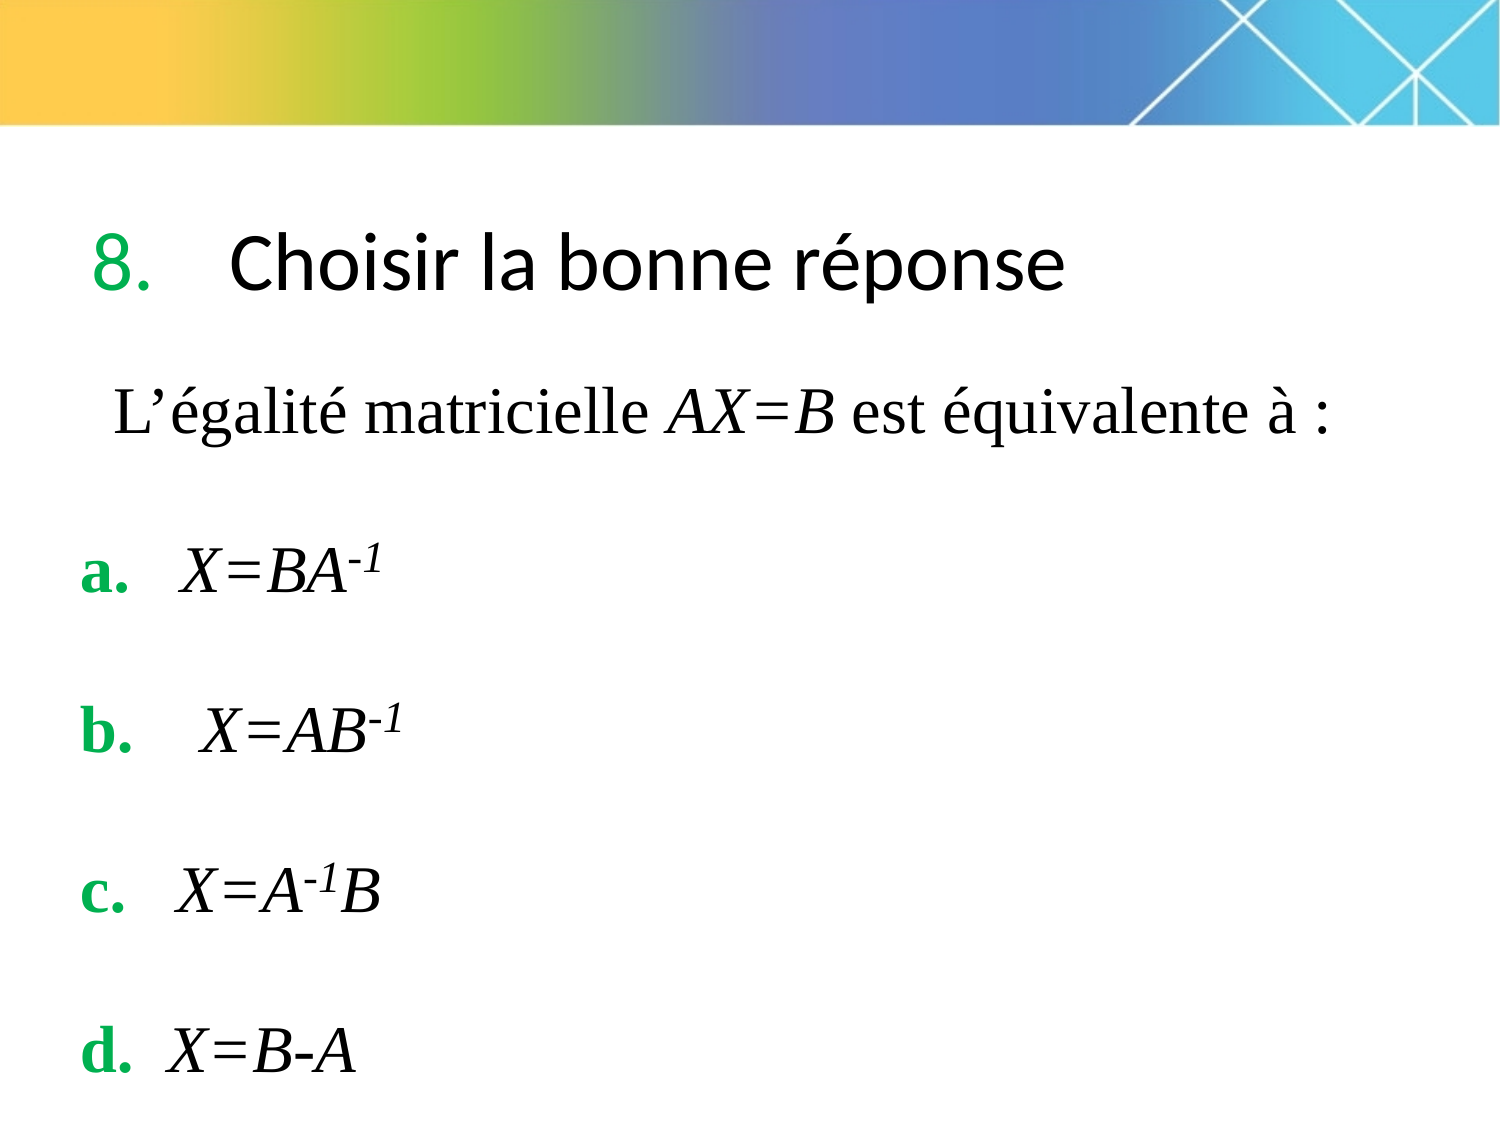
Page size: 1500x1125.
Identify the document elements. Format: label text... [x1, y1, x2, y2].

text_box Choisir la bonne réponse [76, 164, 1500, 351]
text_box L’égalité matricielle AX=B est équivalente à : a. X=BA-1 b. X=AB-1 c. X=A-1B d. X=B-A [64, 278, 1460, 1125]
